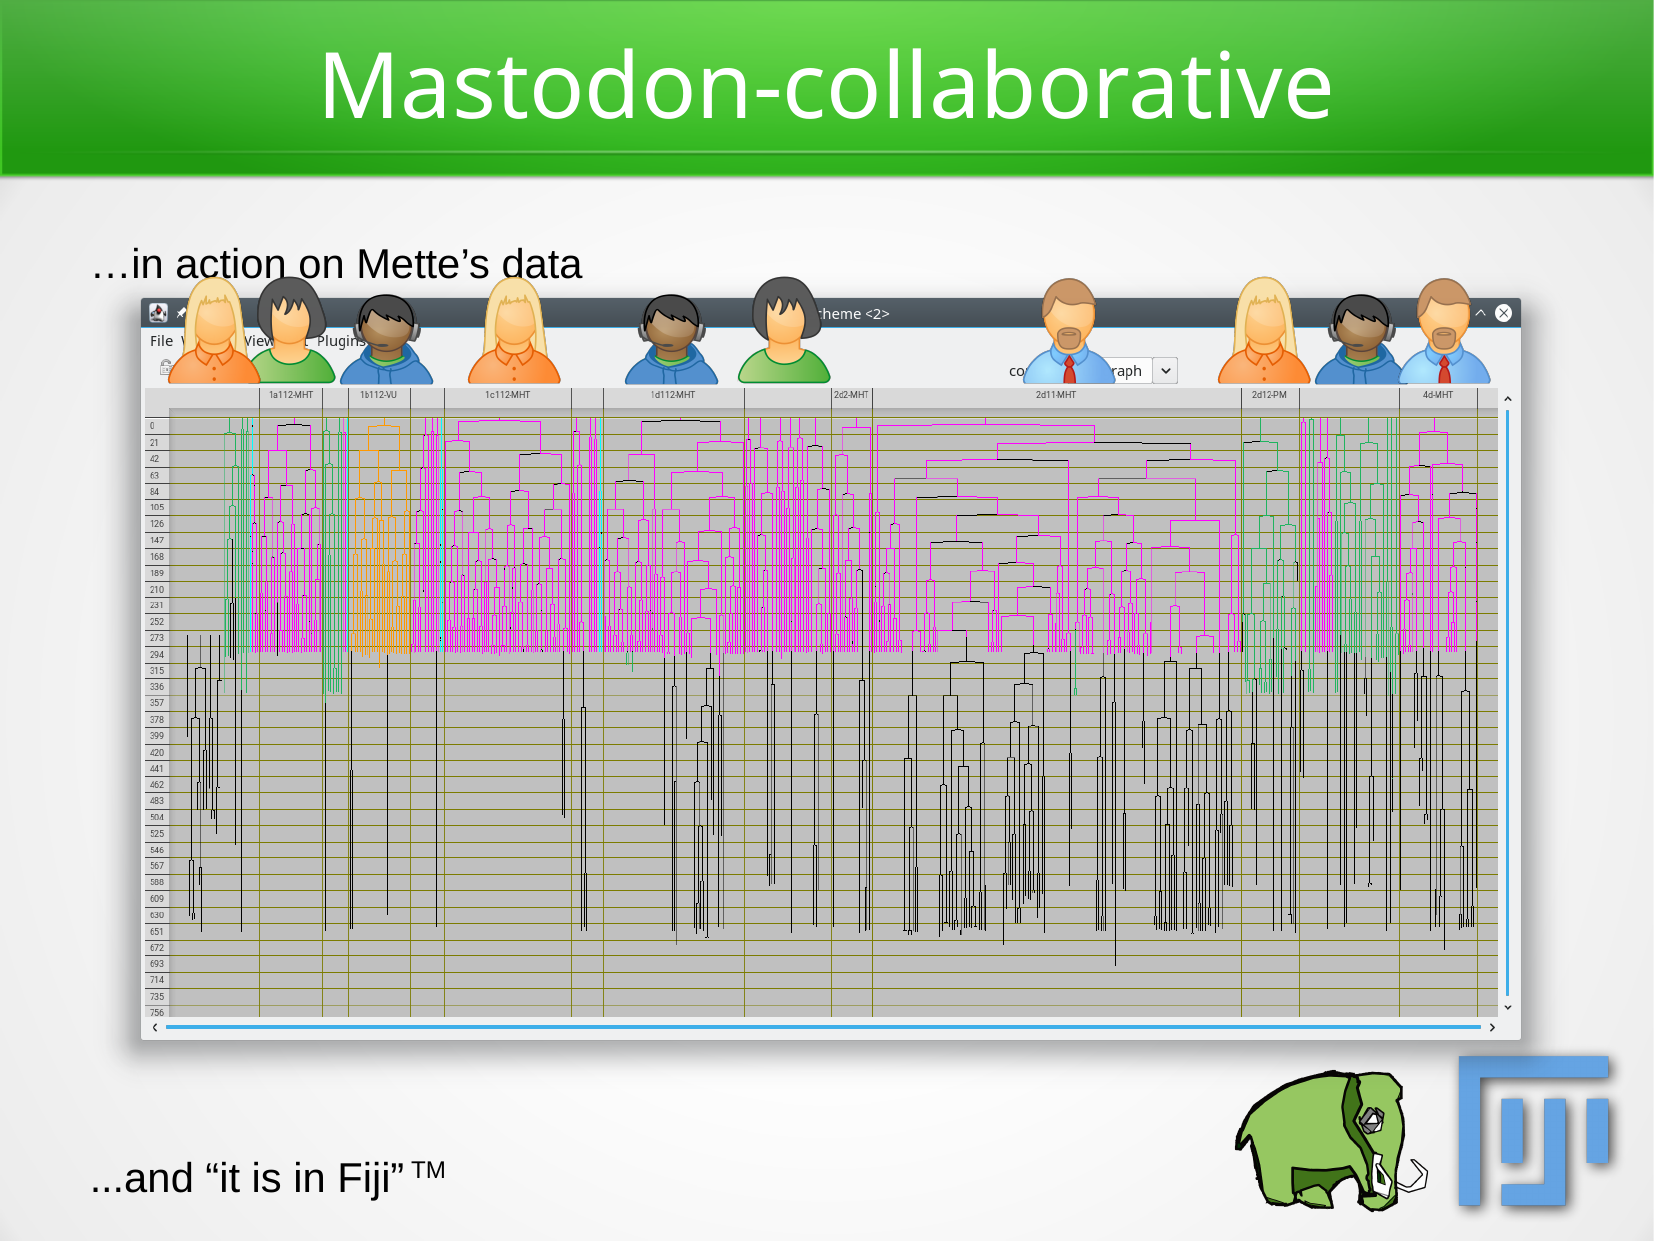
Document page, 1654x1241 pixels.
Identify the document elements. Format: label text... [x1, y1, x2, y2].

title Mastodon-collaborative [82, 11, 1571, 154]
text_box …in action on Mette’s data [75, 210, 1576, 1036]
text_box ...and “it is in Fiji” TM [75, 1104, 1576, 1209]
picture [0, 0, 1654, 1241]
